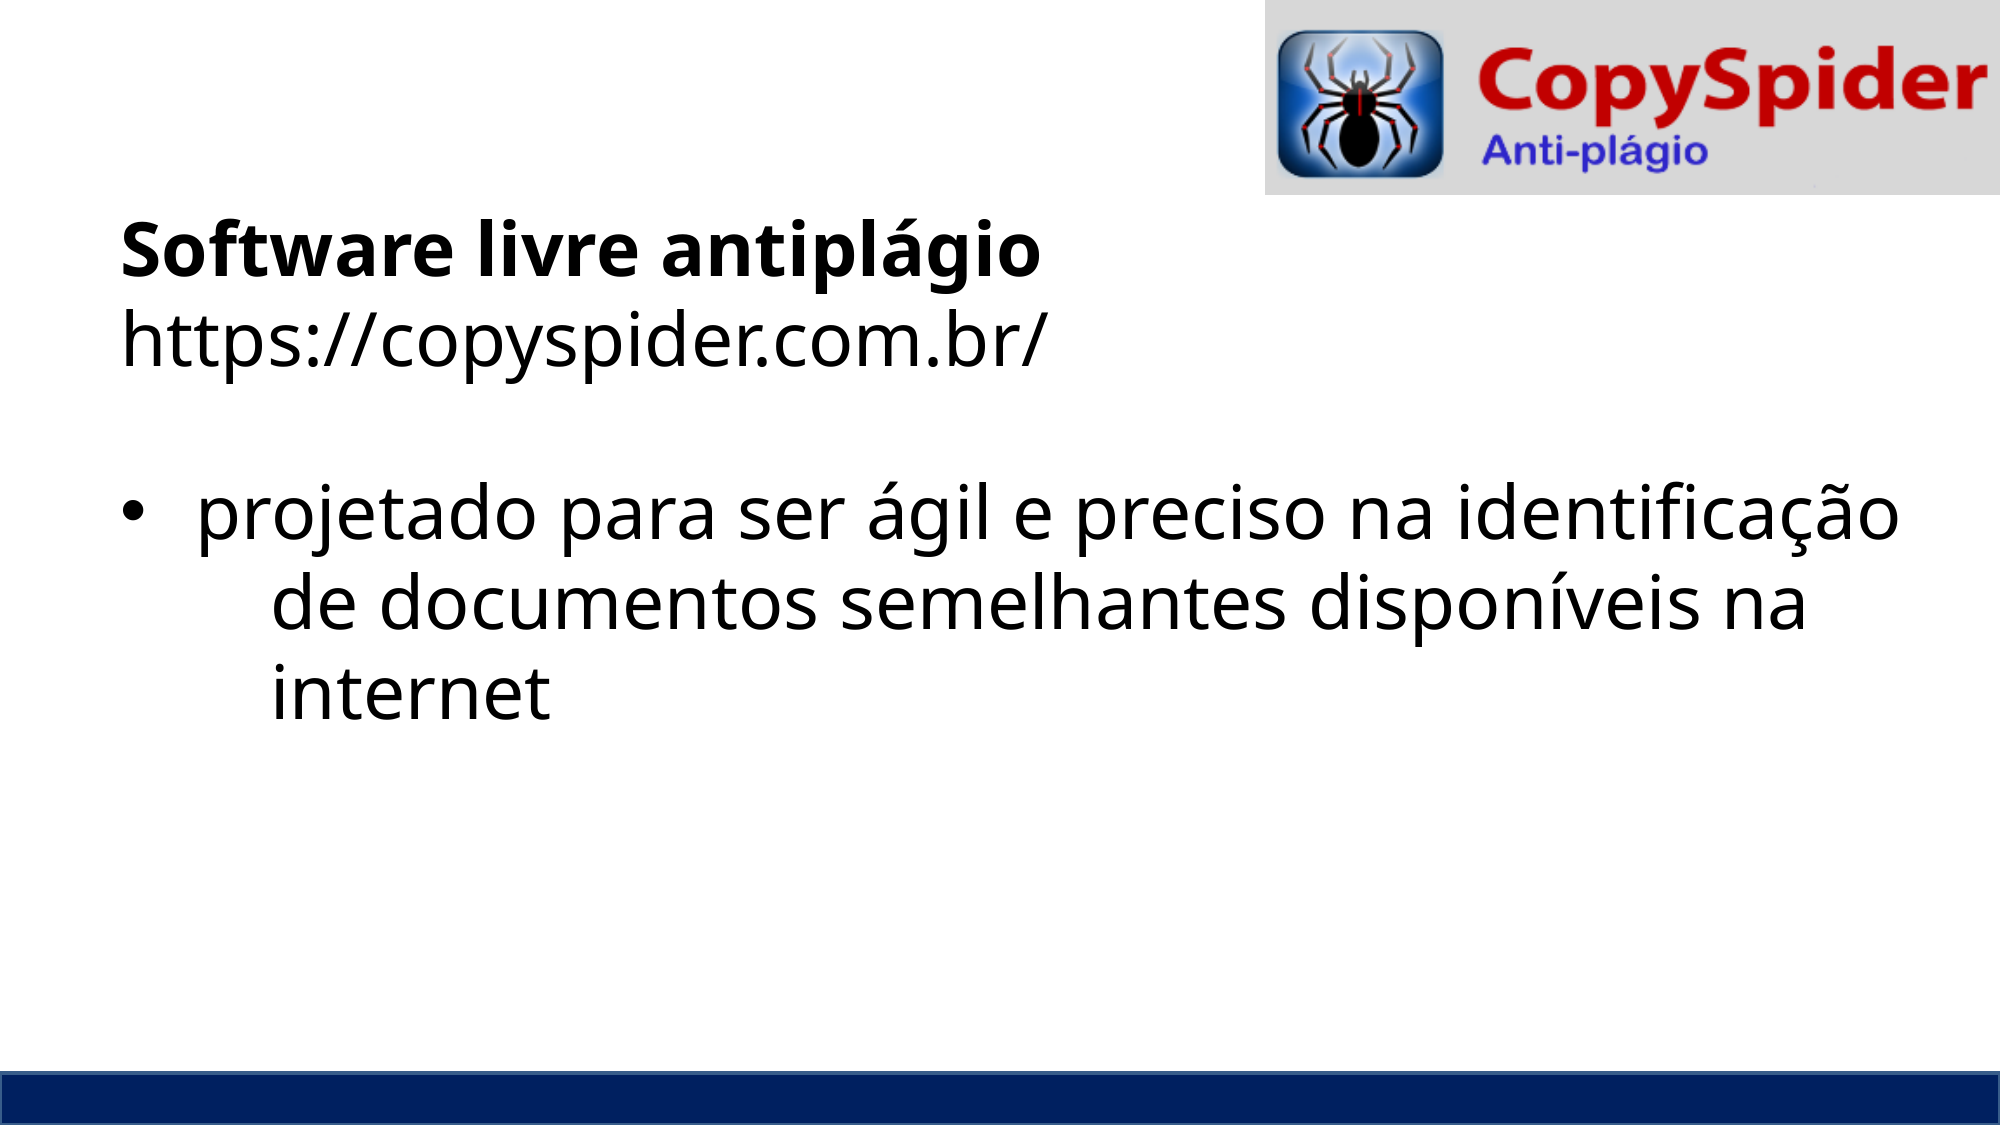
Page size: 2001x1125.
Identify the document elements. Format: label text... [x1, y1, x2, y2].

text_box projetado para ser ágil e preciso na identificação de documentos semelhantes disponíveis na internet [105, 456, 1951, 654]
text_box Software livre antiplágio https://copyspider.com.br/ [105, 194, 1433, 392]
text_box [0, 1073, 2000, 1125]
picture [1265, 0, 2000, 195]
